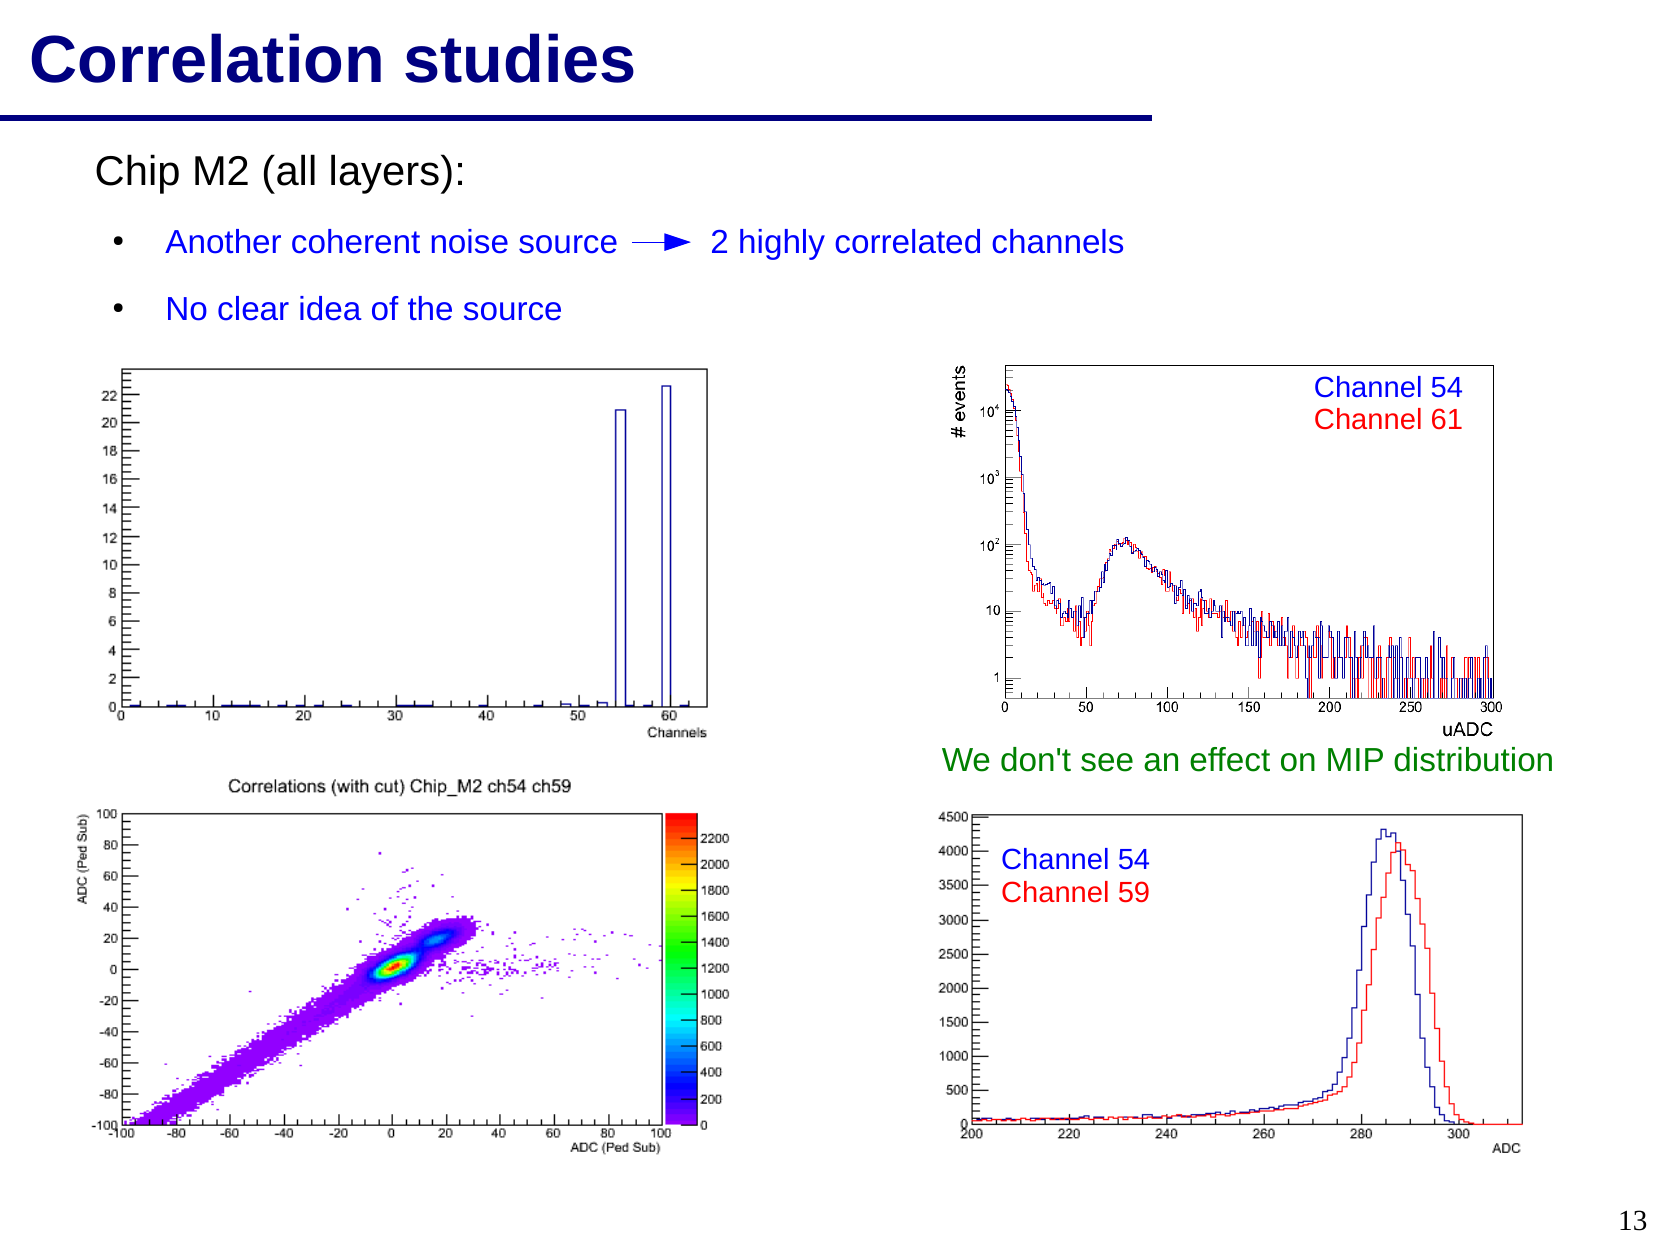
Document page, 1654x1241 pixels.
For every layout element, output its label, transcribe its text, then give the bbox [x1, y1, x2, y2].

text_box Chip M2 (all layers): Another coherent noise source 2 highly correlated channels No clear idea of the source [23, 147, 1589, 329]
picture [47, 329, 798, 1188]
picture [901, 773, 1607, 1188]
text_box We don't see an effect on MIP distribution [927, 734, 1595, 787]
picture [944, 324, 1554, 734]
text_box Channel 54 Channel 59 [986, 835, 1223, 916]
text_box Channel 54 Channel 61 [1299, 363, 1536, 473]
title Correlation studies [29, 0, 1625, 119]
